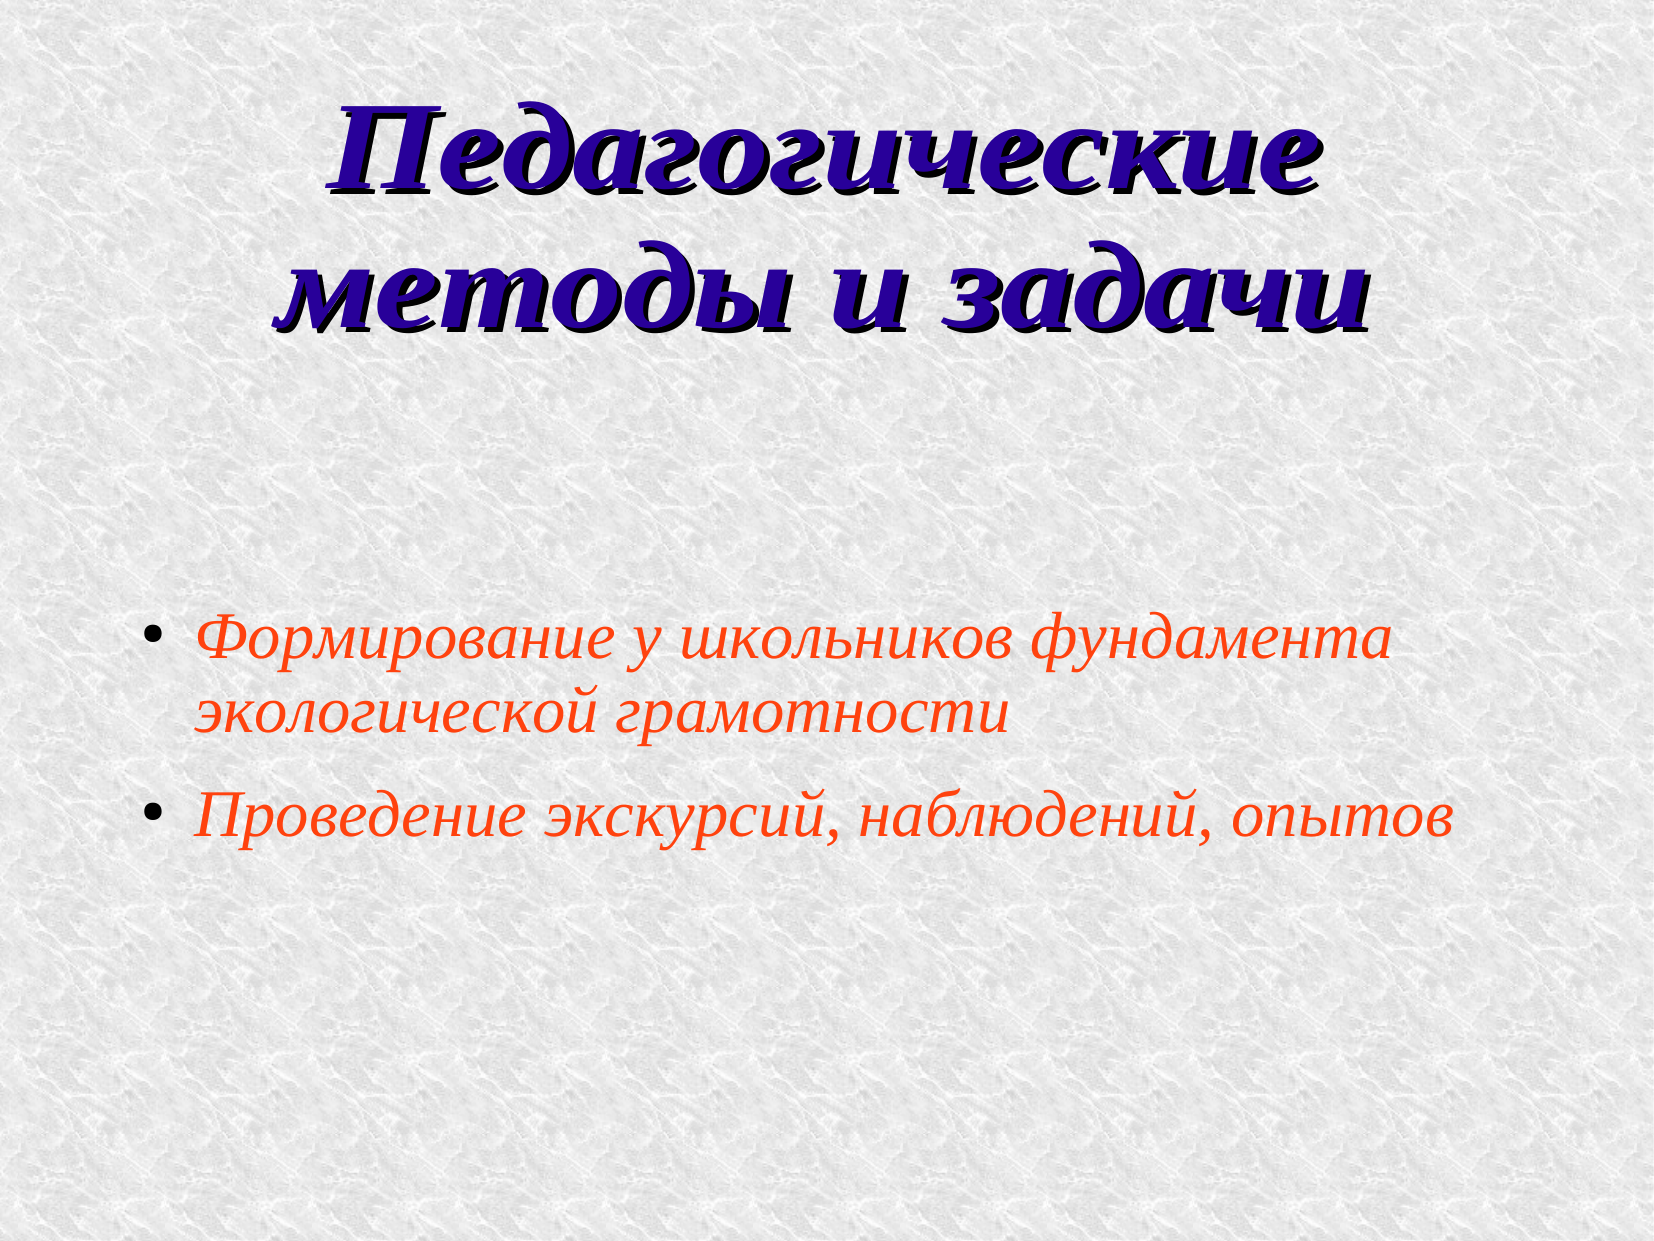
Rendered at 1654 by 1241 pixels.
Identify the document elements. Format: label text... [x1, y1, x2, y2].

title Педагогические методы и задачи [118, 77, 1531, 355]
picture [0, 0, 1654, 1241]
list Формирование у школьников фундамента экологической грамотности Проведение экскурсий, наблюдений, опытов [123, 598, 1536, 1241]
